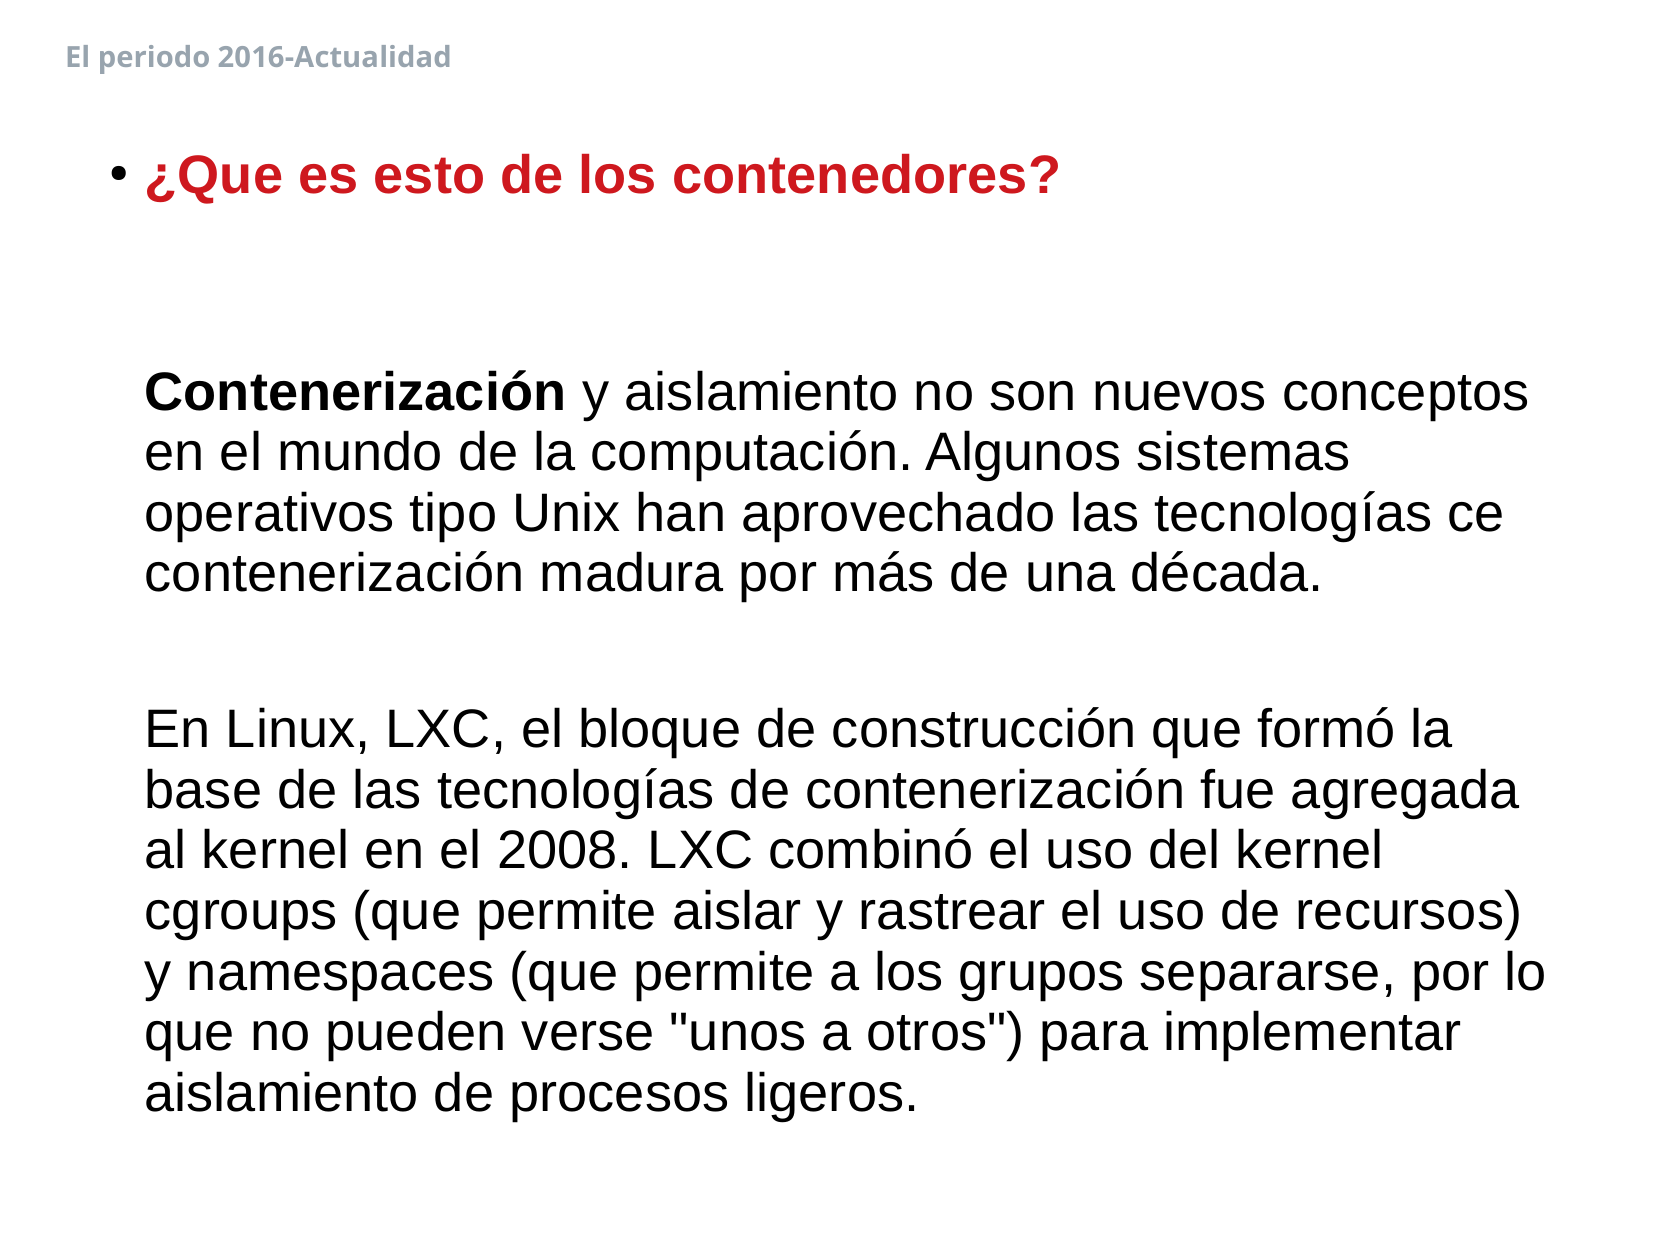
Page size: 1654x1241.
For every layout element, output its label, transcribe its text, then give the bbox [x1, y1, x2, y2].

text_box El periodo 2016-Actualidad [64, 38, 733, 74]
text_box ¿Que es esto de los contenedores? Contenerización y aislamiento no son nuevos conceptos en el mundo de la computación. Algunos sistemas operativos tipo Unix han aprovechado las tecnologías ce contenerización madura por más de una década. En Linux, LXC, el bloque de construcción que formó la base de las tecnologías de contenerización fue agregada al kernel en el 2008. LXC combinó el uso del kernel cgroups (que permite aislar y rastrear el uso de recursos) y namespaces (que permite a los grupos separarse, por lo que no pueden verse "unos a otros") para implementar aislamiento de procesos ligeros. [94, 59, 1571, 1241]
